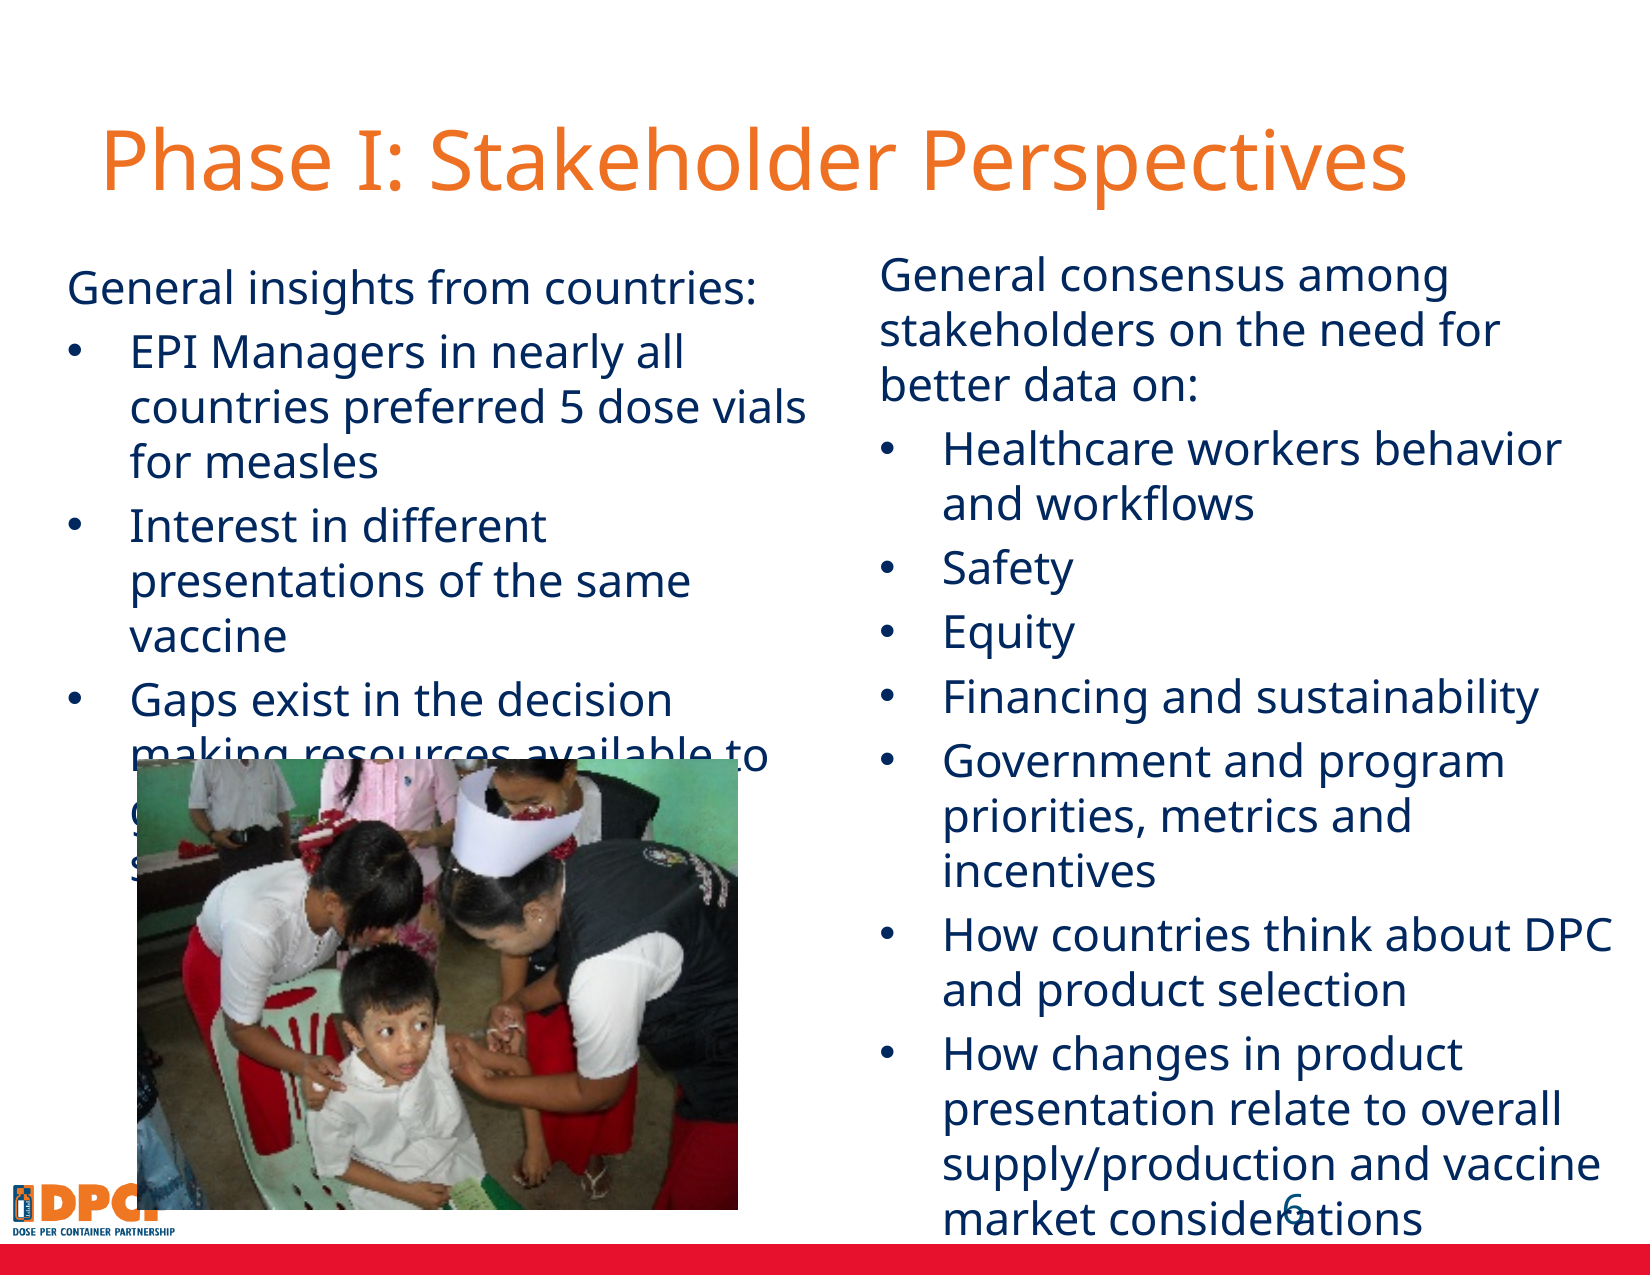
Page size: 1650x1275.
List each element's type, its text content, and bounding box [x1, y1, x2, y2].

picture [12, 759, 738, 1238]
title Phase I: Stakeholder Perspectives [82, 51, 1568, 264]
list General insights from countries: EPI Managers in nearly all countries preferred 5 dose vials for measles Interest in different presentations of the same vaccine Gaps exist in the decision making resources available to guide countries in product selection [50, 249, 838, 1092]
text_box General consensus among stakeholders on the need for better data on: Healthcare workers behavior and workflows Safety Equity Financing and sustainability Government and program priorities, metrics and incentives How countries think about DPC and product selection How changes in product presentation relate to overall supply/production and vaccine market considerations [862, 237, 1650, 1079]
